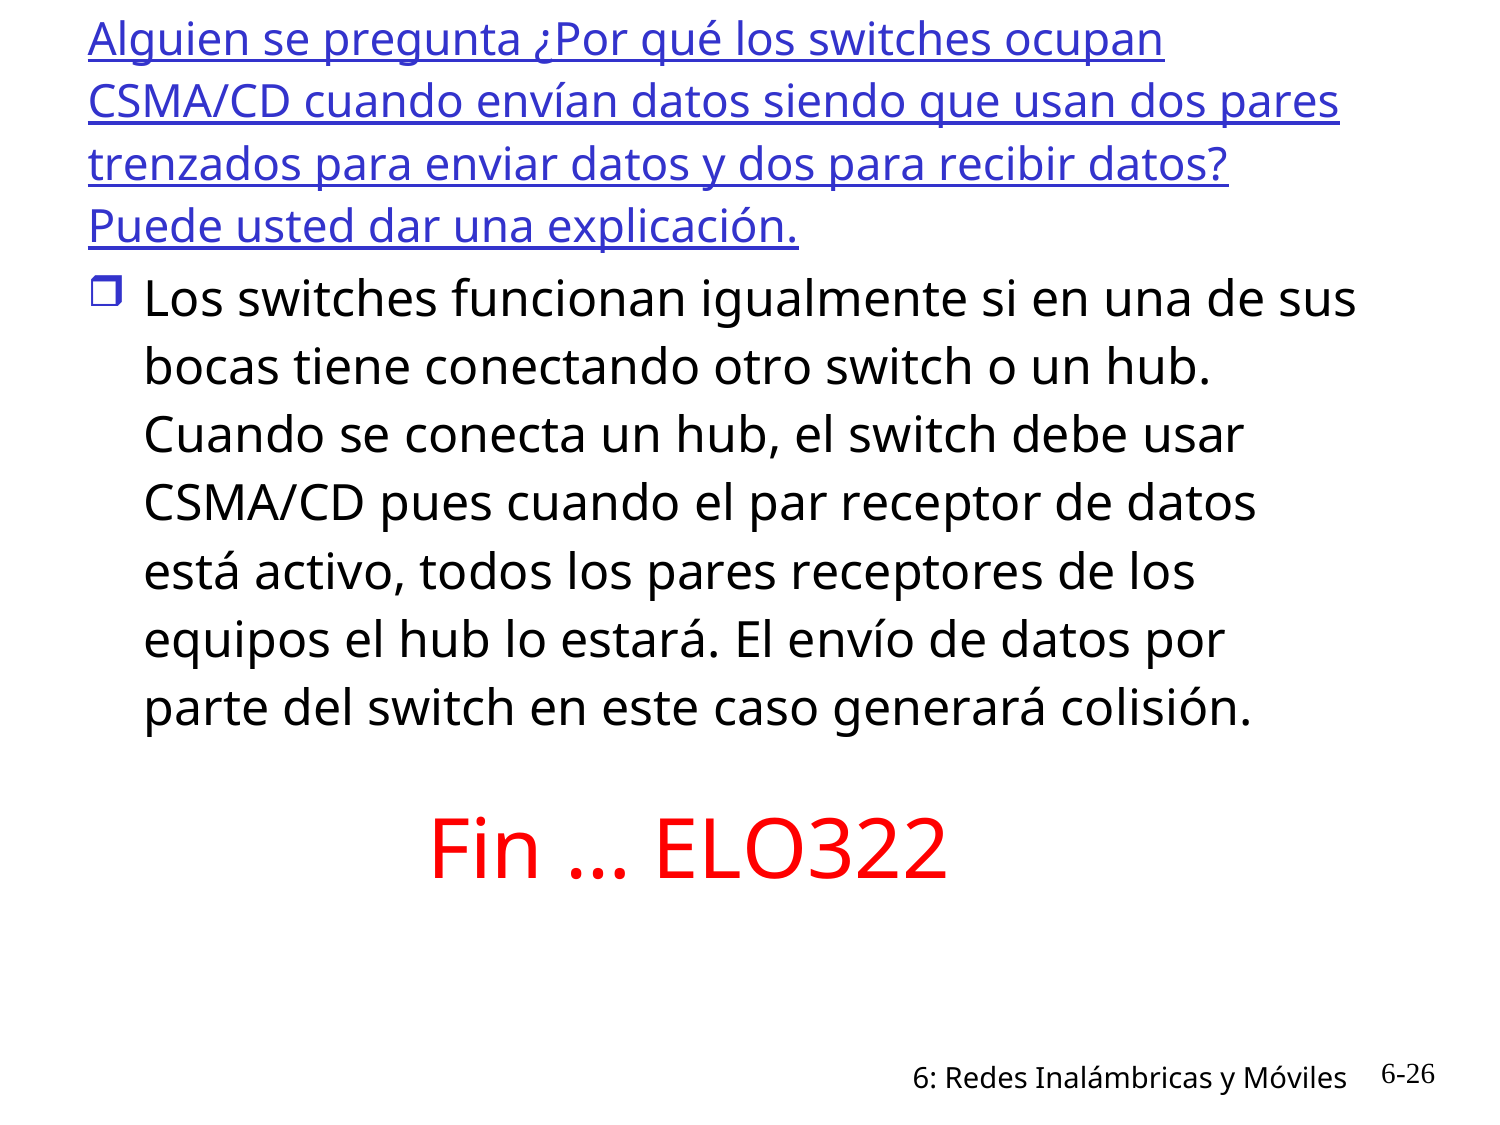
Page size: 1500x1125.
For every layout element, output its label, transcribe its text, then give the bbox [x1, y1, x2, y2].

text_box Fin … ELO322 [412, 787, 957, 938]
title Alguien se pregunta ¿Por qué los switches ocupan CSMA/CD cuando envían datos siendo que usan dos pares trenzados para enviar datos y dos para recibir datos? Puede usted dar una explicación. [87, 23, 1363, 239]
list Los switches funcionan igualmente si en una de sus bocas tiene conectando otro switch o un hub. Cuando se conecta un hub, el switch debe usar CSMA/CD pues cuando el par receptor de datos está activo, todos los pares receptores de los equipos el hub lo estará. El envío de datos por parte del switch en este caso generará colisión. [87, 262, 1363, 915]
